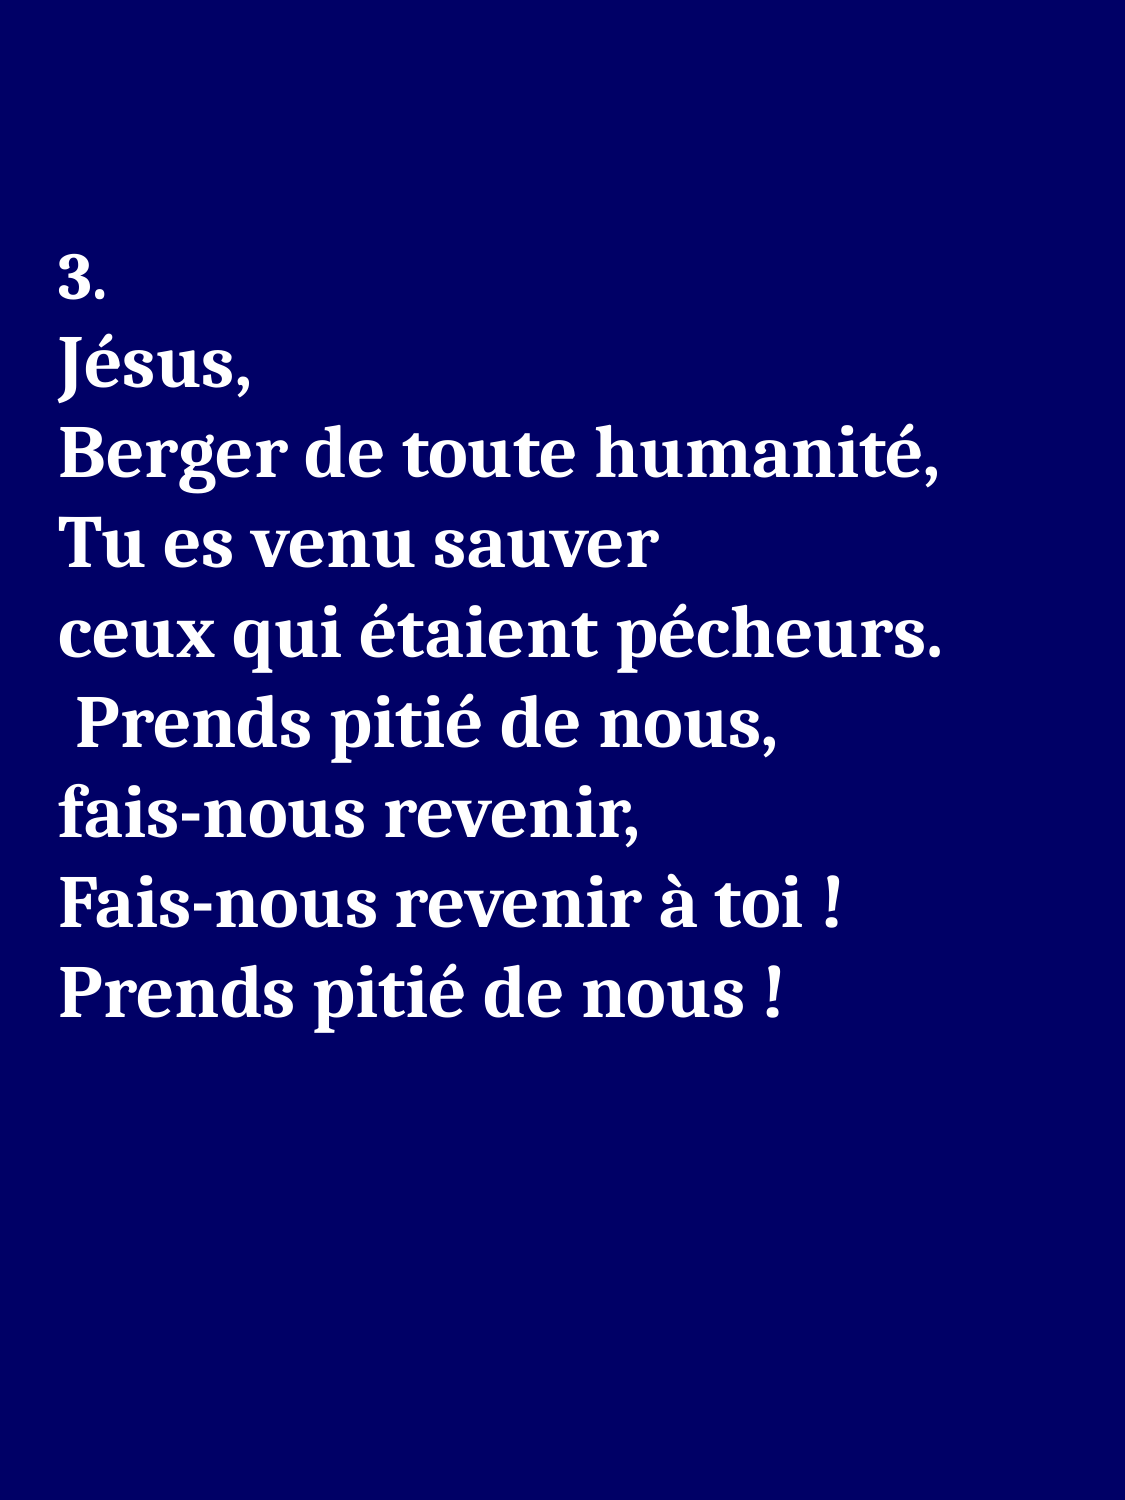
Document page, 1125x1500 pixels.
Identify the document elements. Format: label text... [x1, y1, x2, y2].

text_box 3. Jésus, Berger de toute humanité, Tu es venu sauver ceux qui étaient pécheurs. Prends pitié de nous, fais-nous revenir, Fais-nous revenir à toi ! Prends pitié de nous ! [43, 65, 1125, 1359]
